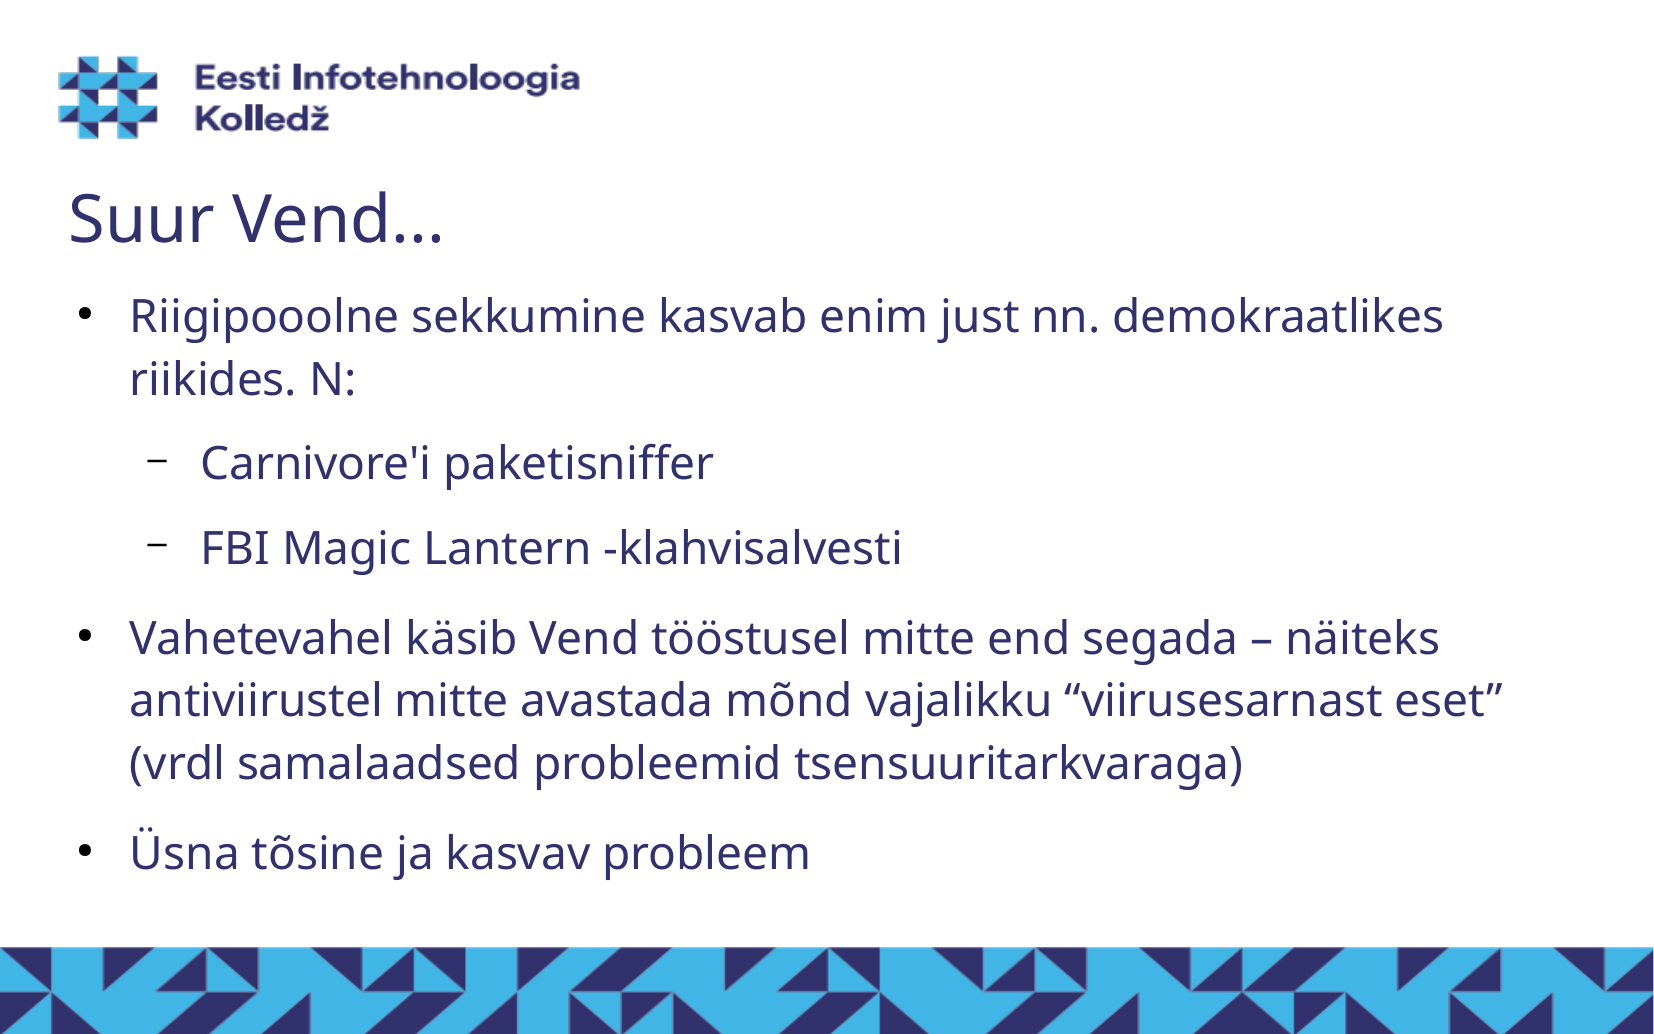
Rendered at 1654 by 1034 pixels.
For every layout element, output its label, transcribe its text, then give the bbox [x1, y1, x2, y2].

list Riigipooolne sekkumine kasvab enim just nn. demokraatlikes riikides. N: Carnivore'i paketisniffer FBI Magic Lantern -klahvisalvesti Vahetevahel käsib Vend tööstusel mitte end segada – näiteks antiviirustel mitte avastada mõnd vajalikku “viirusesarnast eset” (vrdl samalaadsed probleemid tsensuuritarkvaraga) Üsna tõsine ja kasvav probleem [59, 283, 1595, 936]
title Suur Vend... [68, 147, 1536, 283]
